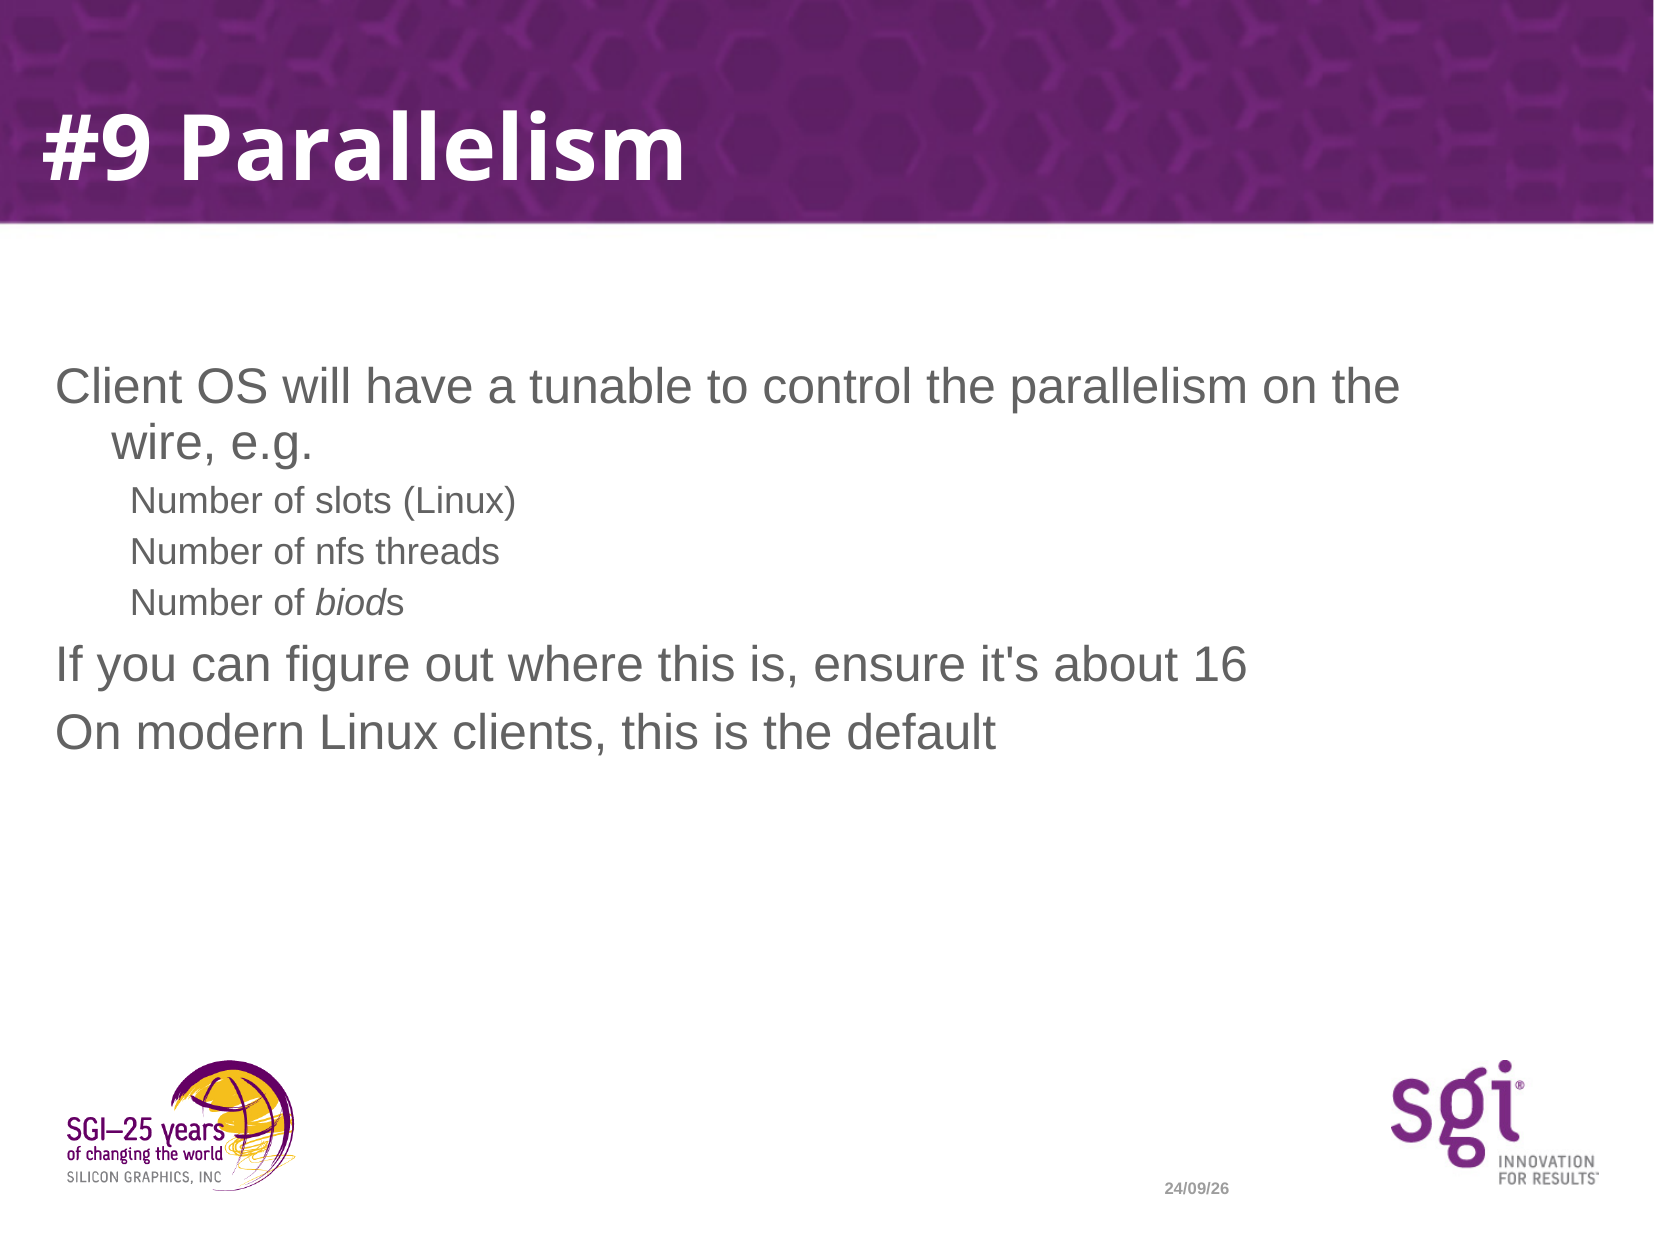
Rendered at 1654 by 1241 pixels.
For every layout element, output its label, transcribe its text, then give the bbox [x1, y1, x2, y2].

list Client OS will have a tunable to control the parallelism on the wire, e.g. Number of slots (Linux) Number of nfs threads Number of biods If you can figure out where this is, ensure it's about 16 On modern Linux clients, this is the default [55, 358, 1461, 937]
picture [0, 0, 1654, 1194]
title #9 Parallelism [41, 48, 1447, 241]
